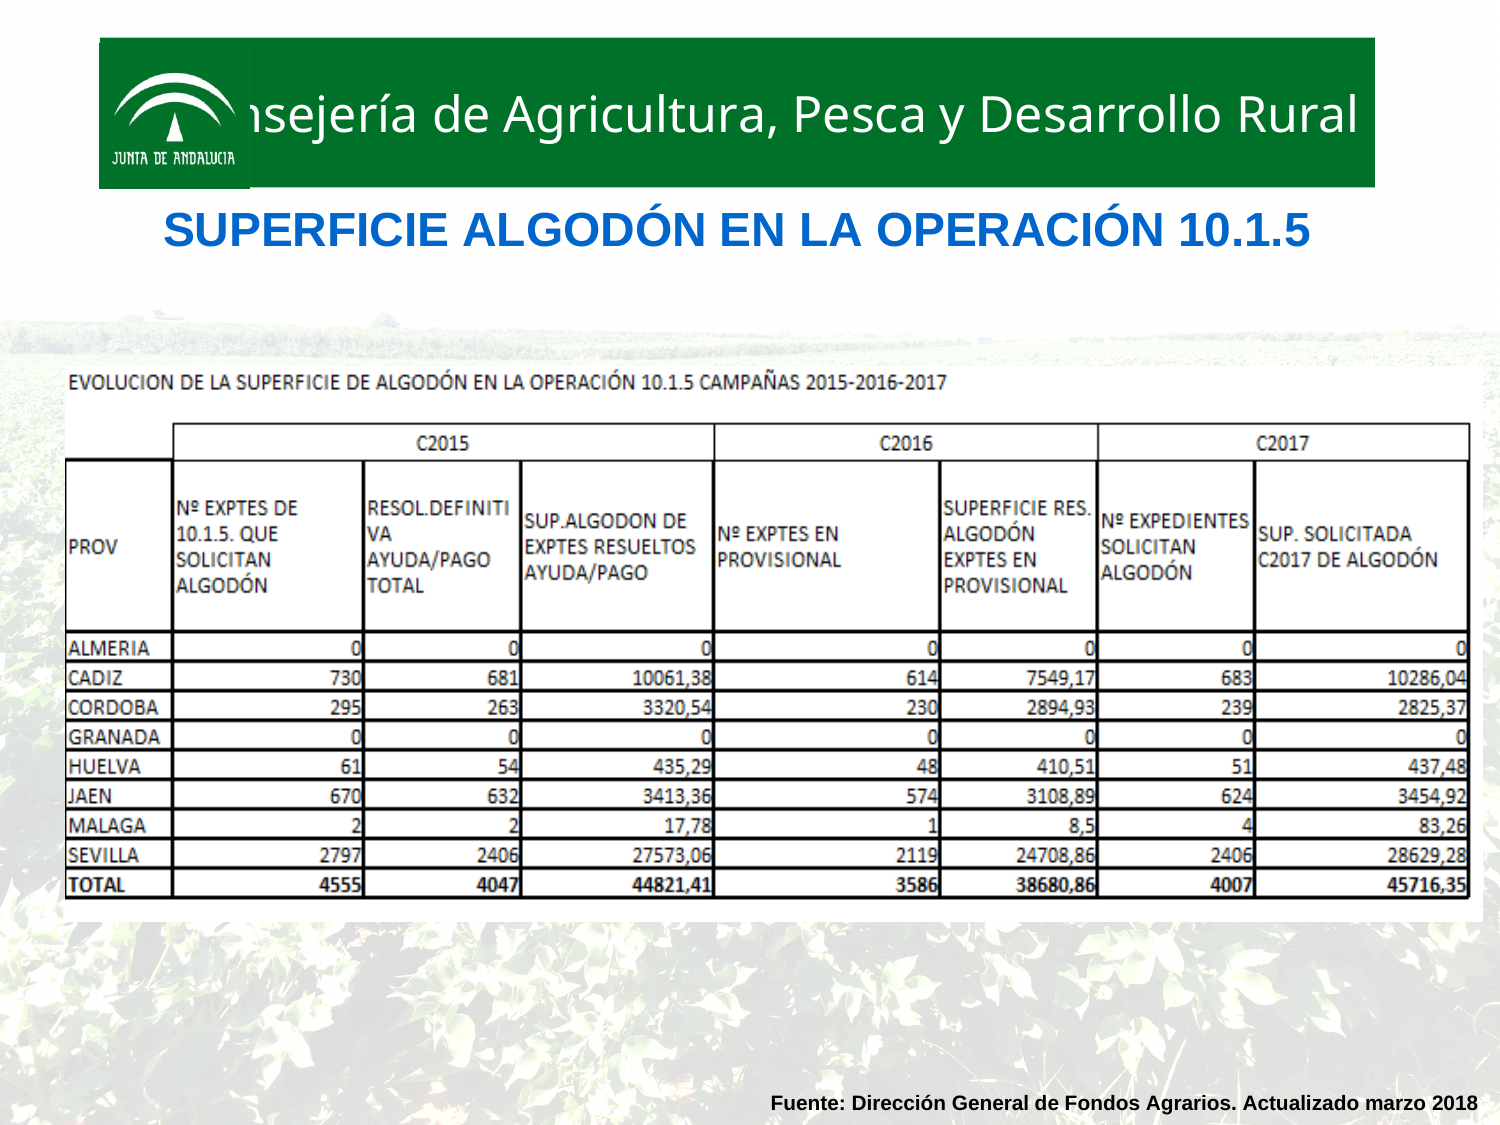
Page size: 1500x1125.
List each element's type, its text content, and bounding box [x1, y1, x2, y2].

text_box Fuente: Dirección General de Fondos Agrarios. Actualizado marzo 2018 [755, 1081, 1500, 1123]
title Consejería de Agricultura, Pesca y Desarrollo Rural [99, 37, 1375, 188]
picture [0, 0, 1500, 1125]
list SUPERFICIE ALGODÓN EN LA OPERACIÓN 10.1.5 [99, 200, 1375, 296]
